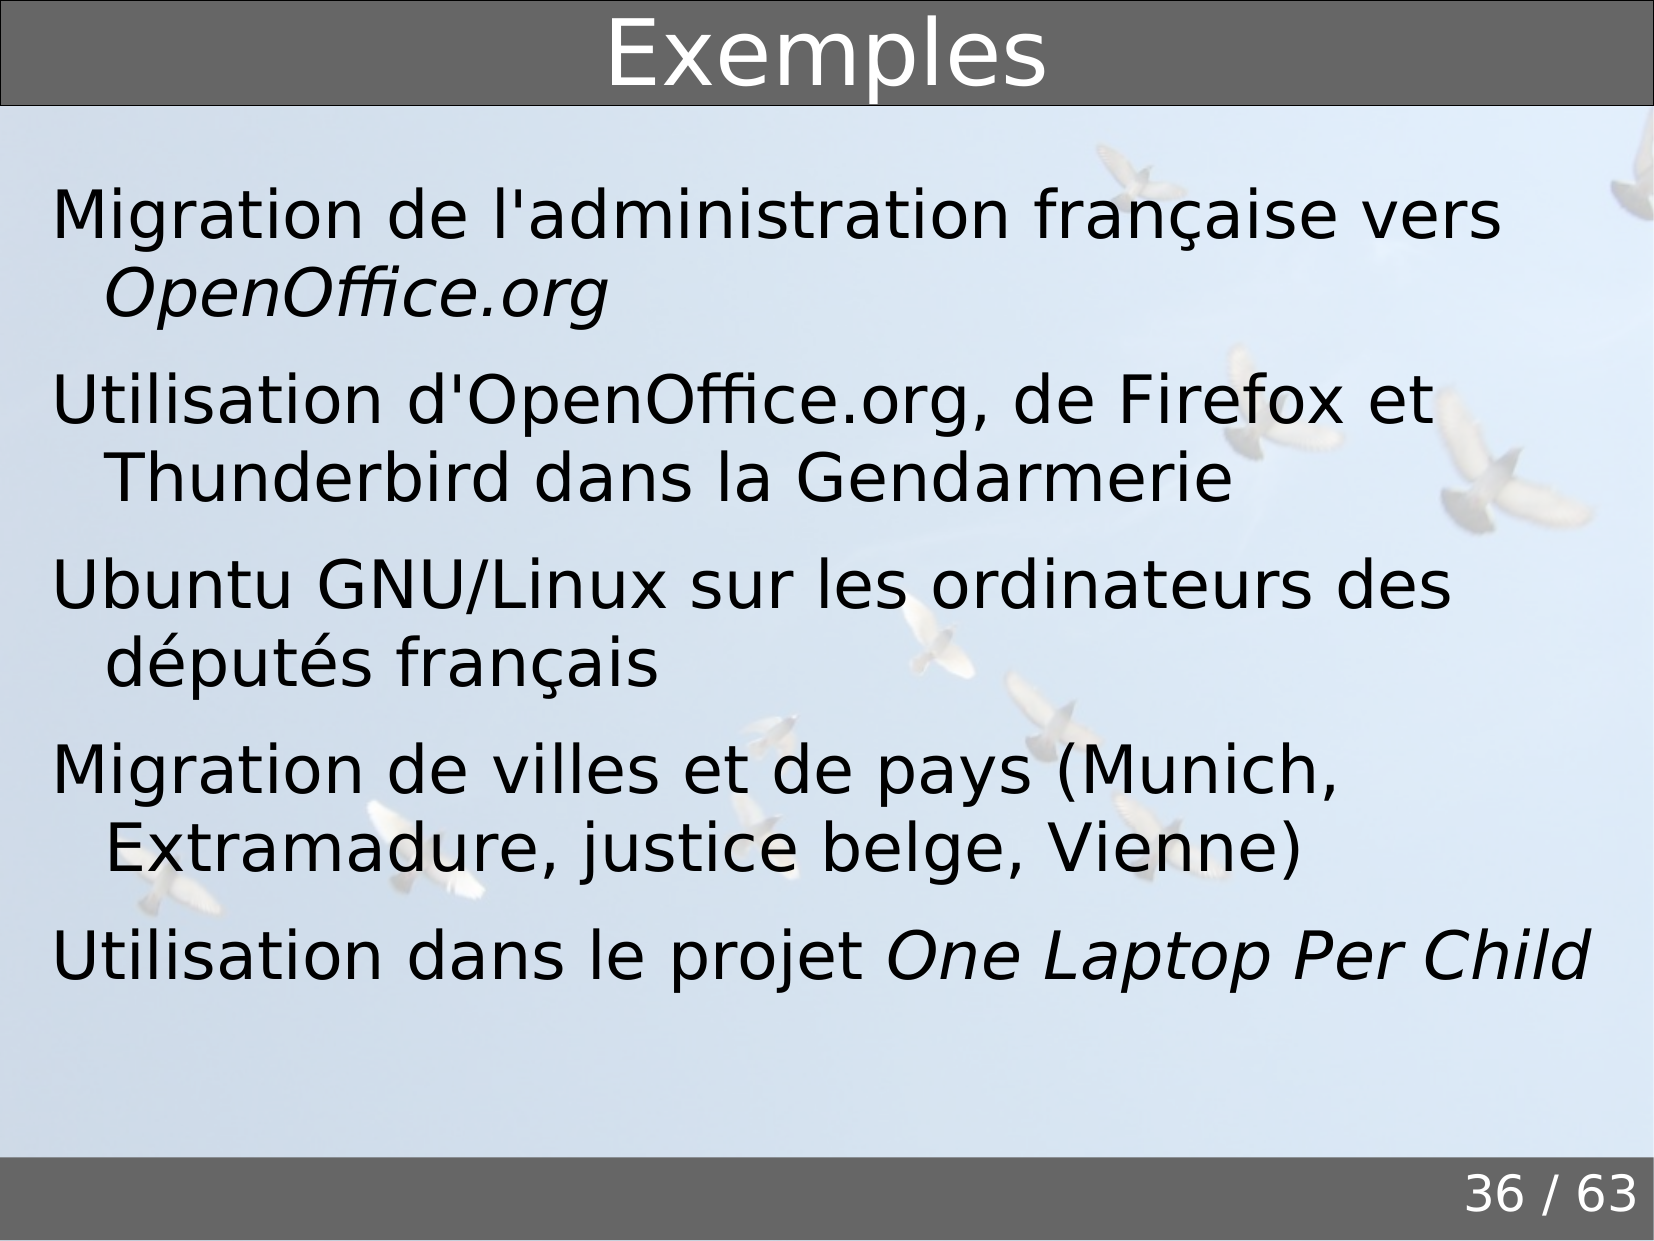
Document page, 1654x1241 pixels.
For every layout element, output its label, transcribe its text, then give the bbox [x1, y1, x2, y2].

list Migration de l'administration française vers OpenOffice.org Utilisation d'OpenOffice.org, de Firefox et Thunderbird dans la Gendarmerie Ubuntu GNU/Linux sur les ordinateurs des députés français Migration de villes et de pays (Munich, Extramadure, justice belge, Vienne) Utilisation dans le projet One Laptop Per Child [33, 176, 1622, 1073]
title Exemples [0, 0, 1654, 108]
